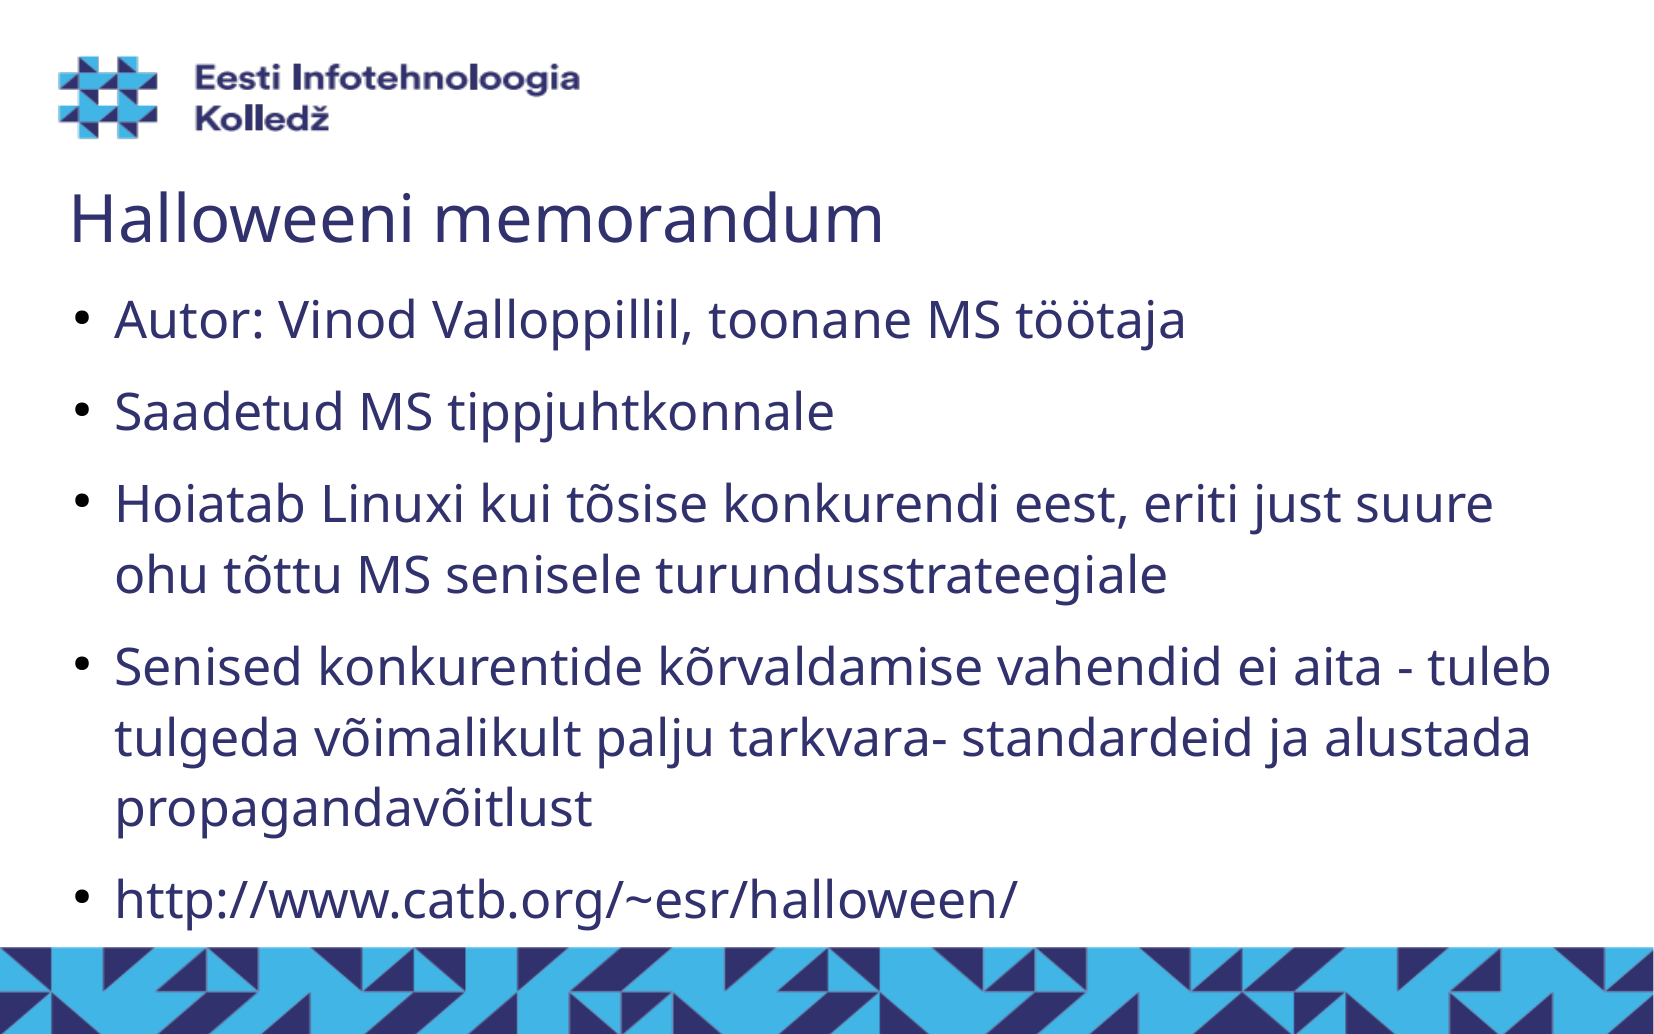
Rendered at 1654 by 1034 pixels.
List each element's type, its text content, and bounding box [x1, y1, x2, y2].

title Halloweeni memorandum [68, 147, 1536, 283]
list Autor: Vinod Valloppillil, toonane MS töötaja Saadetud MS tippjuhtkonnale Hoiatab Linuxi kui tõsise konkurendi eest, eriti just suure ohu tõttu MS senisele turundusstrateegiale Senised konkurentide kõrvaldamise vahendid ei aita - tuleb tulgeda võimalikult palju tarkvara- standardeid ja alustada propagandavõitlust http://www.catb.org/~esr/halloween/ [59, 283, 1595, 936]
